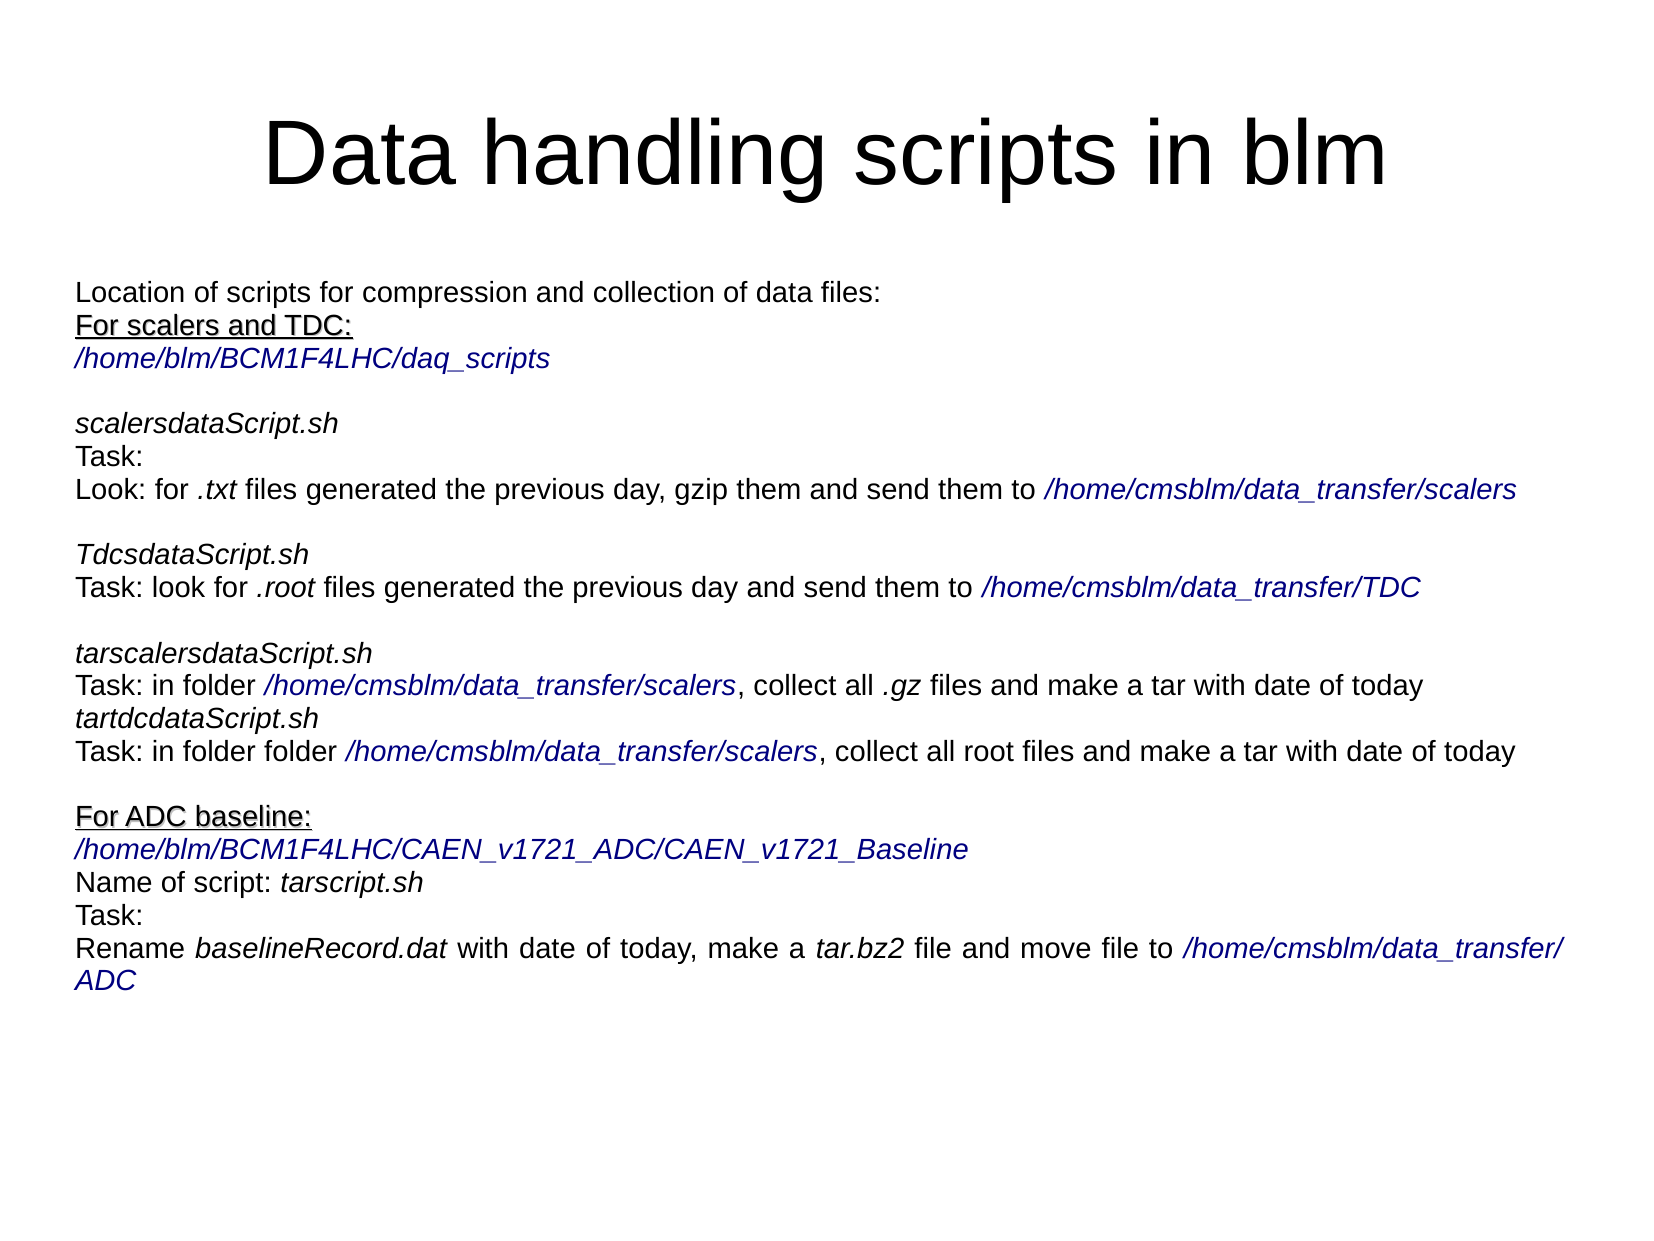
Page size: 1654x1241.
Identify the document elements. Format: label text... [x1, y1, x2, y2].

title Data handling scripts in blm [82, 49, 1571, 257]
subtitle Location of scripts for compression and collection of data files: For scalers and TDC: /home/blm/BCM1F4LHC/daq_scripts scalersdataScript.sh Task: Look: for .txt files generated the previous day, gzip them and send them to /home/cmsblm/data_transfer/scalers TdcsdataScript.sh Task: look for .root files generated the previous day and send them to /home/cmsblm/data_transfer/TDC tarscalersdataScript.sh Task: in folder /home/cmsblm/data_transfer/scalers, collect all .gz files and make a tar with date of today tartdcdataScript.sh Task: in folder folder /home/cmsblm/data_transfer/scalers, collect all root files and make a tar with date of today For ADC baseline: /home/blm/BCM1F4LHC/CAEN_v1721_ADC/CAEN_v1721_Baseline Name of script: tarscript.sh Task: Rename baselineRecord.dat with date of today, make a tar.bz2 file and move file to /home/cmsblm/data_transfer/ ADC [75, 277, 1564, 1095]
